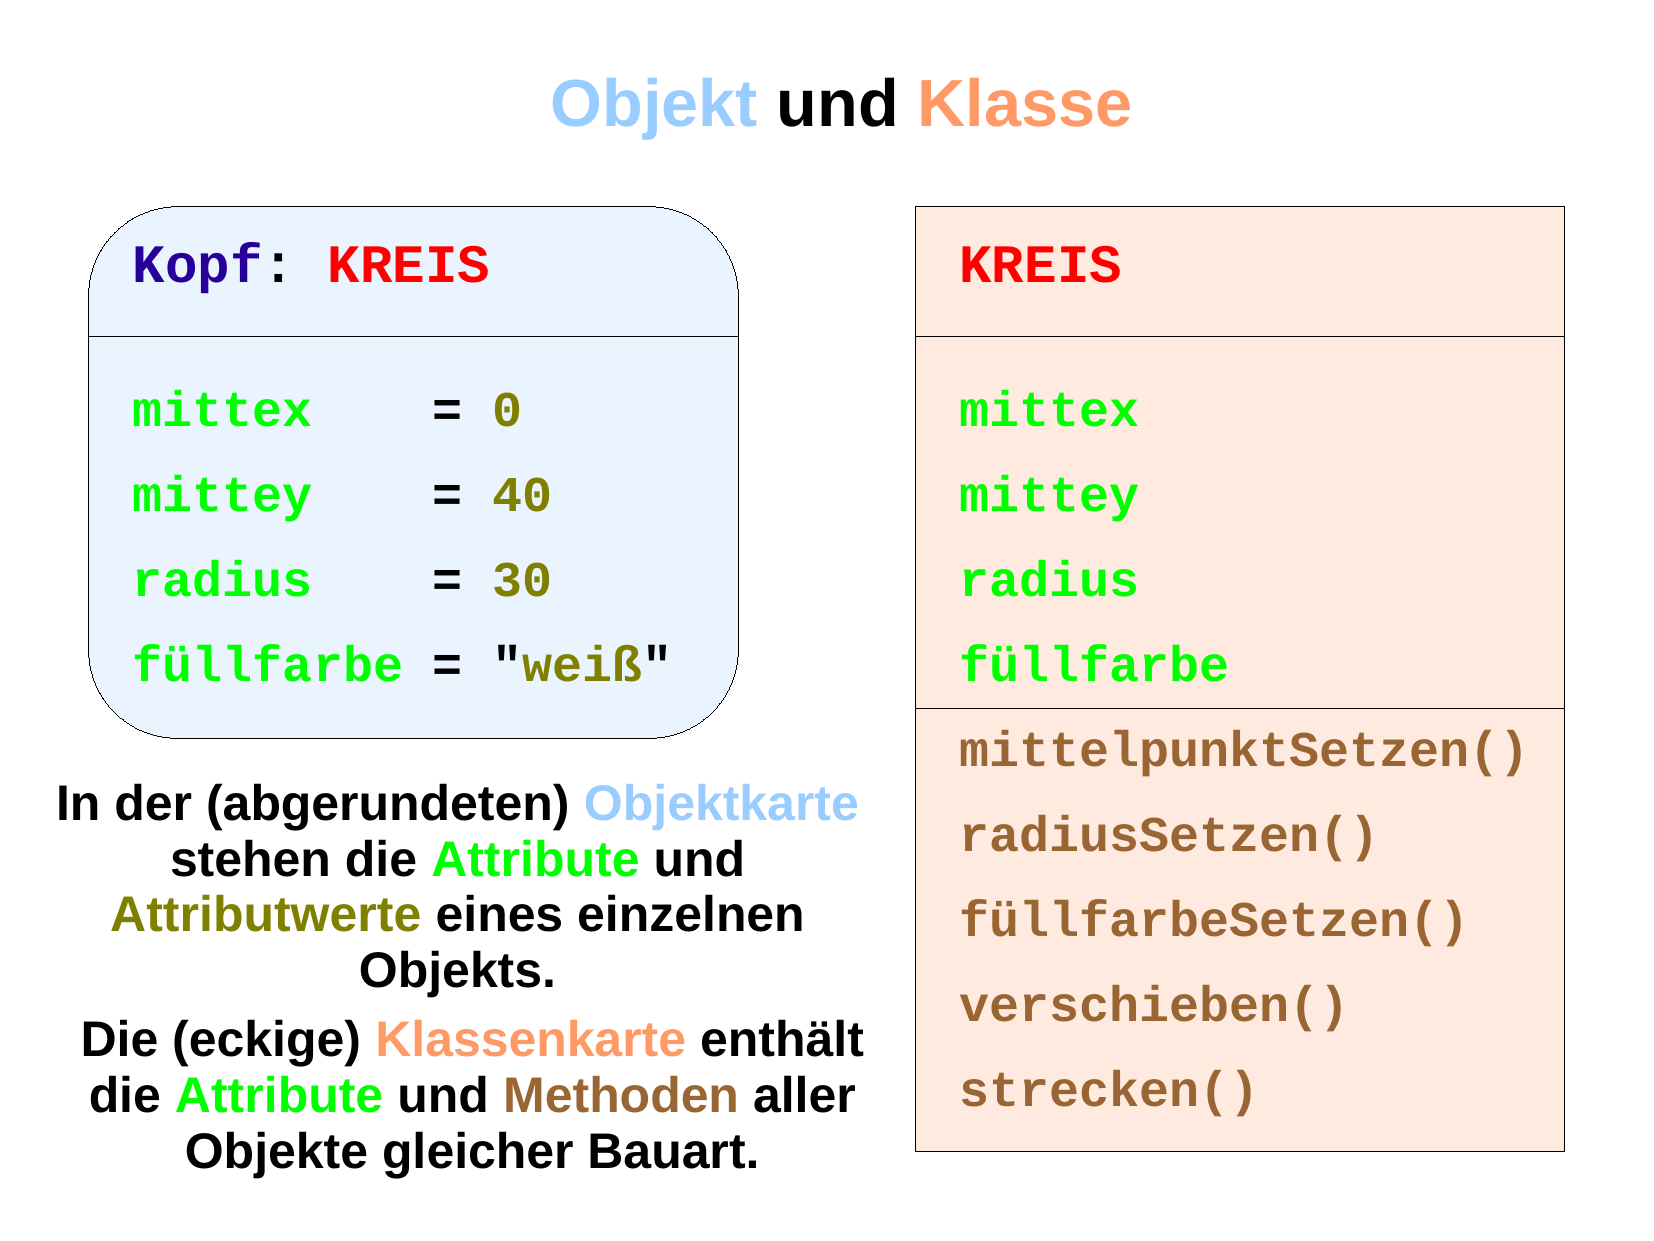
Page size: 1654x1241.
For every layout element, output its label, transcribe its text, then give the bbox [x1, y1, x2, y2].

text_box [727, 252, 739, 693]
text_box Objekt und Klasse [59, 59, 1625, 149]
text_box KREIS mittex mittey radius füllfarbe mittelpunktSetzen() radiusSetzen() füllfarbeSetzen() verschieben() strecken() [944, 230, 1554, 1130]
text_box Die (eckige) Klassenkarte enthält die Attribute und Methoden aller Objekte gleicher Bauart. [59, 1003, 886, 1211]
text_box In der (abgerundeten) Objektkarte stehen die Attribute und Attributwerte eines einzelnen Objekts. [29, 767, 886, 1011]
text_box [915, 206, 1565, 1152]
text_box Kopf: KREIS mittex = 0 mittey = 40 radius = 30 füllfarbe = "weiß" [118, 230, 727, 705]
text_box [88, 206, 719, 739]
